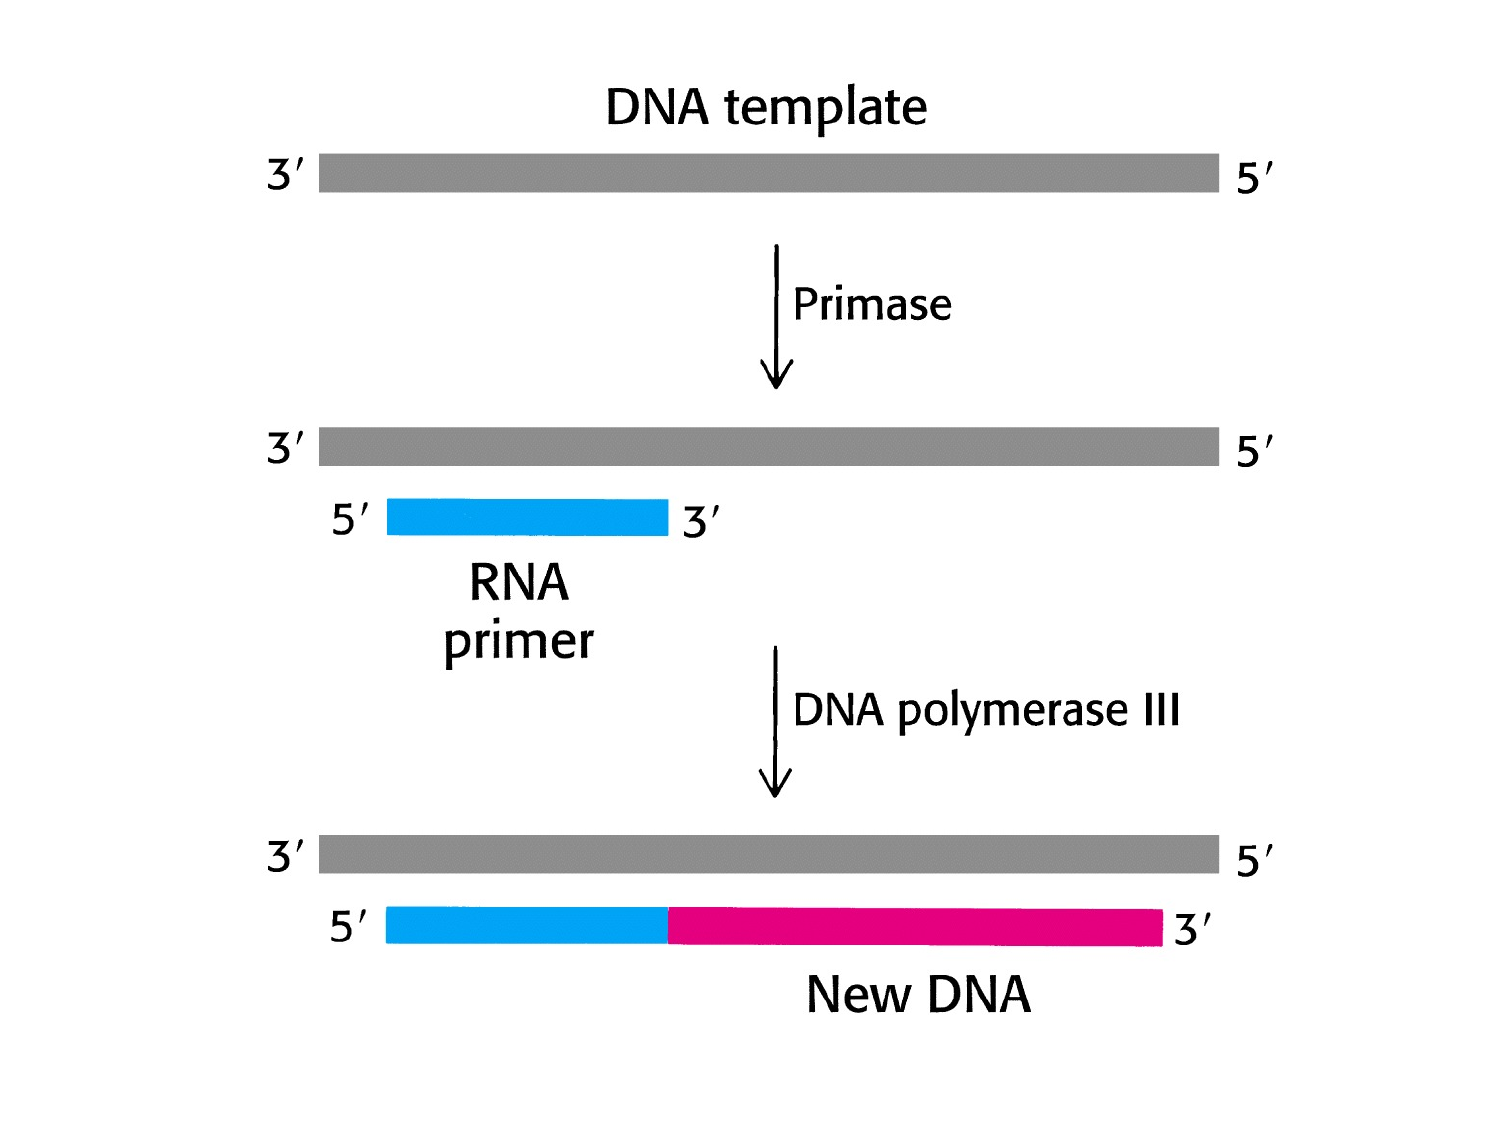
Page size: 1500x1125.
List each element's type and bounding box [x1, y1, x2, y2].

picture [230, 62, 1306, 1030]
